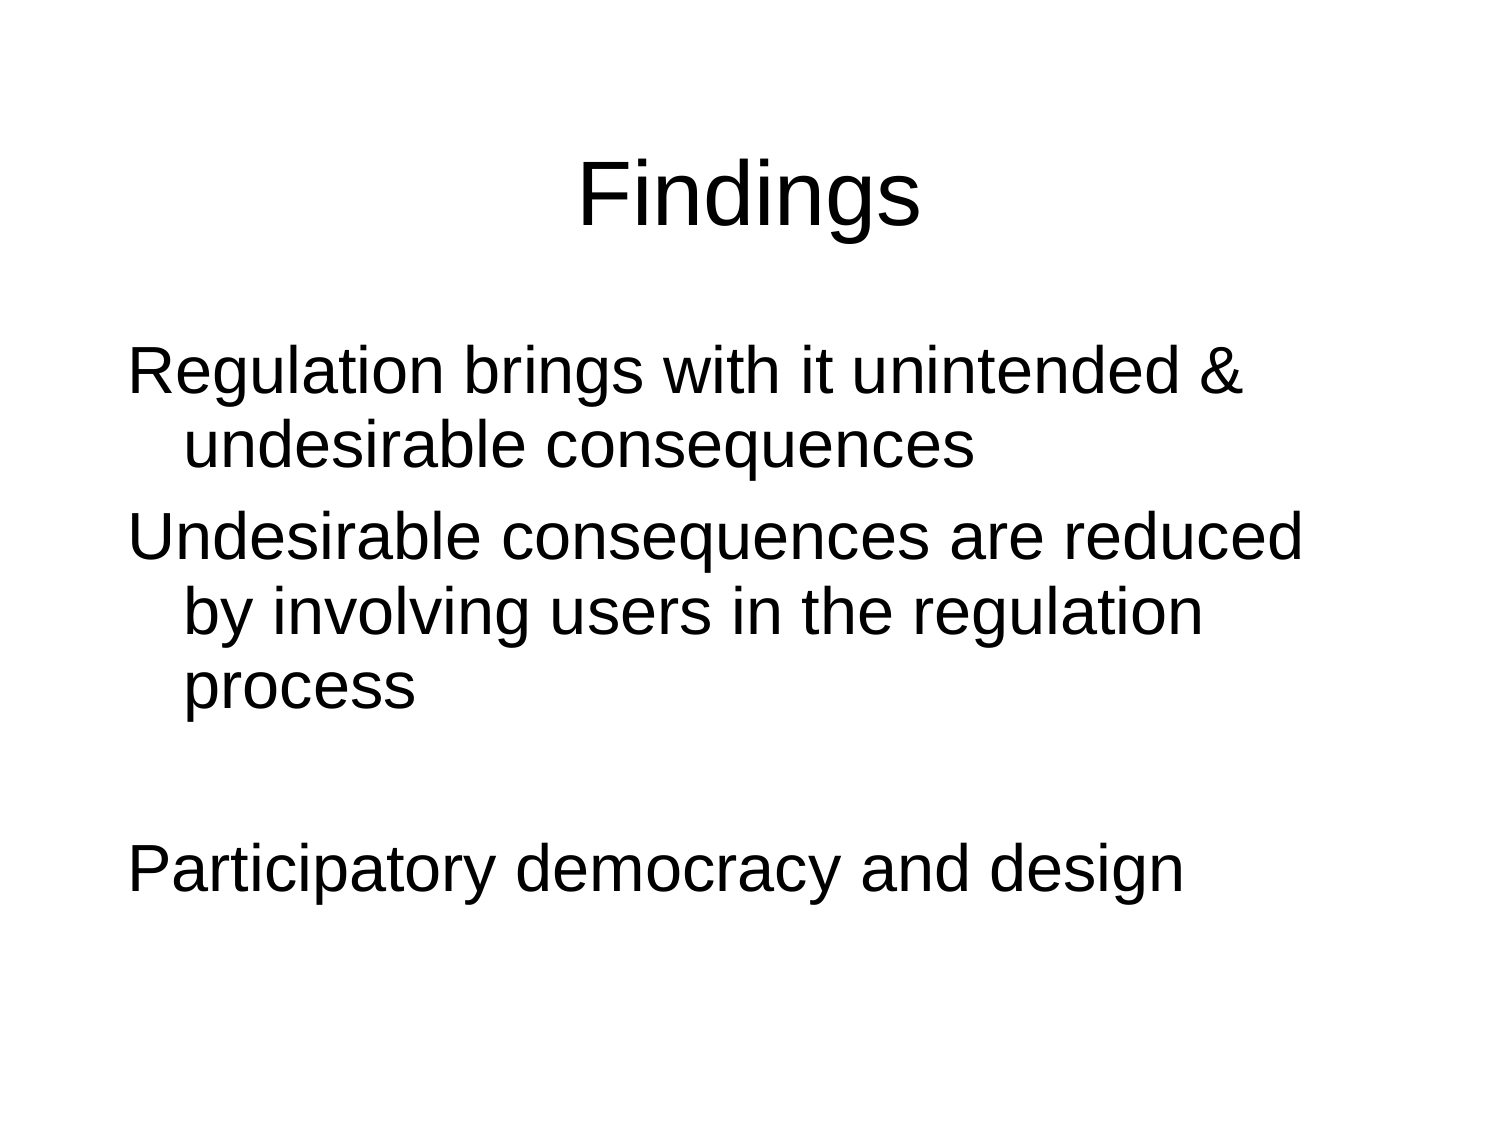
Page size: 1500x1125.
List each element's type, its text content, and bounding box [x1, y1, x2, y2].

list Regulation brings with it unintended & undesirable consequences Undesirable consequences are reduced by involving users in the regulation process Participatory democracy and design [112, 324, 1388, 1001]
title Findings [112, 99, 1388, 288]
